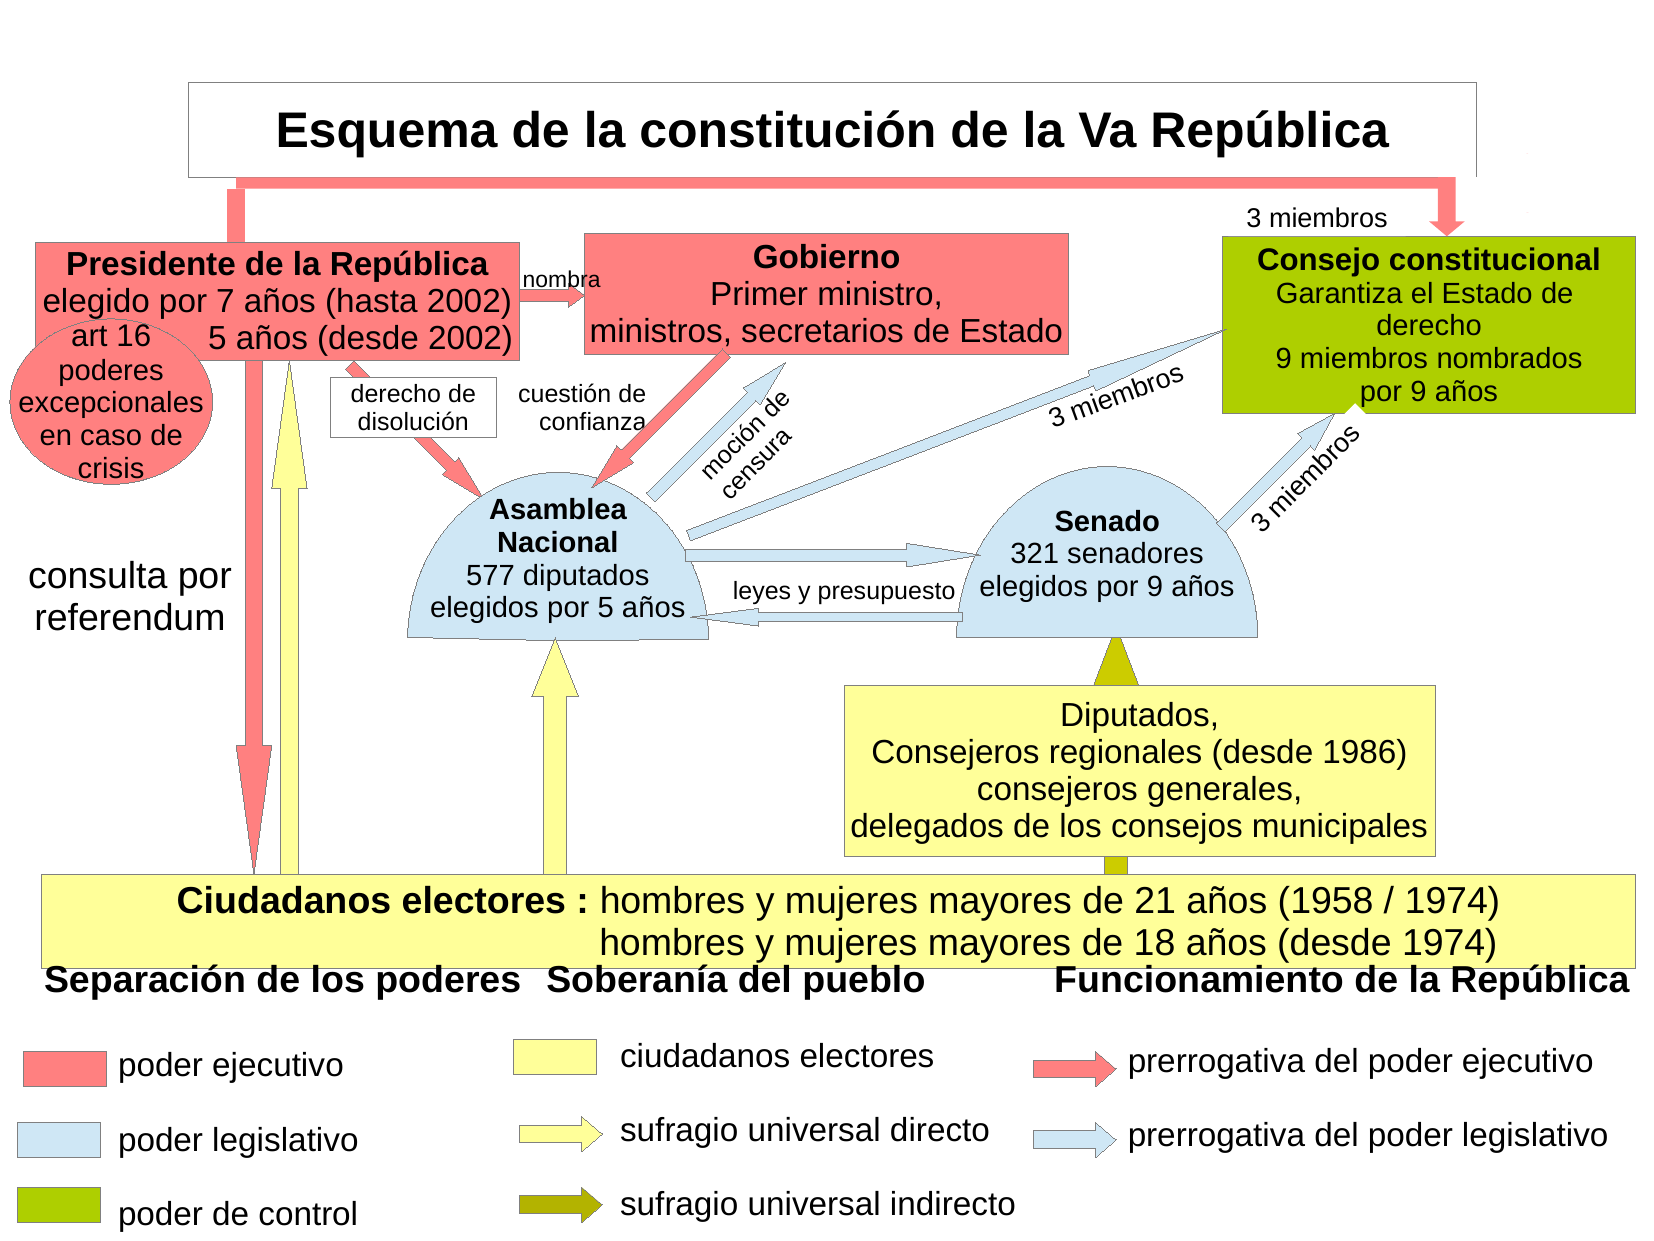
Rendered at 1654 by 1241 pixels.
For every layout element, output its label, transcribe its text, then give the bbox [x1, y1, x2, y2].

text_box 3 miembros [1027, 348, 1206, 443]
text_box Funcionamiento de la República prerrogativa del poder ejecutivo prerrogativa del poder legislativo [1039, 950, 1654, 1163]
text_box 3 miembros [1229, 403, 1381, 554]
text_box [1104, 857, 1128, 874]
text_box [236, 153, 1630, 237]
text_box Presidente de la República elegido por 7 años (hasta 2002) 5 años (desde 2002) [35, 242, 520, 361]
text_box art 16 poderes excepcionales en caso de crisis [9, 318, 213, 485]
text_box [519, 1187, 603, 1223]
text_box [513, 1039, 597, 1075]
text_box [345, 361, 371, 377]
text_box moción de censura [686, 361, 837, 513]
text_box 3 miembros [1228, 200, 1406, 237]
text_box [271, 360, 308, 875]
text_box Esquema de la constitución de la Va República [188, 82, 1477, 178]
text_box Ciudadanos electores : hombres y mujeres mayores de 21 años (1958 / 1974) hombres y mujeres mayores de 18 años (desde 1974) [41, 874, 1636, 950]
text_box [9, 980, 107, 1241]
text_box leyes y presupuesto [744, 572, 945, 609]
text_box [1093, 638, 1139, 685]
text_box [236, 360, 272, 875]
text_box [1216, 413, 1335, 532]
text_box derecho de disolución [330, 377, 497, 438]
text_box [1033, 1051, 1117, 1087]
text_box Asamblea Nacional 577 diputados elegidos por 5 años [407, 472, 709, 641]
text_box [1033, 1122, 1117, 1158]
text_box Diputados, Consejeros regionales (desde 1986) consejeros generales, delegados de los consejos municipales [844, 685, 1436, 857]
text_box consulta por referendum [35, 531, 225, 662]
text_box [686, 329, 1227, 541]
text_box [591, 348, 731, 488]
text_box [519, 301, 577, 308]
text_box Consejo constitucional Garantiza el Estado de derecho 9 miembros nombrados por 9 años [1222, 236, 1636, 414]
text_box [531, 637, 579, 875]
text_box Gobierno Primer ministro, ministros, secretarios de Estado [584, 233, 1069, 355]
text_box [414, 438, 482, 497]
text_box [519, 1116, 603, 1152]
text_box [538, 1163, 1654, 1241]
text_box [646, 362, 786, 502]
text_box cuestión de confianza [497, 377, 662, 438]
text_box [690, 608, 963, 627]
text_box Soberanía del pueblo ciudadanos electores sufragio universal directo sufragio universal indirecto [531, 950, 1134, 1233]
text_box Senado 321 senadores elegidos por 9 años [956, 466, 1258, 638]
text_box [685, 543, 981, 567]
text_box Separación de los poderes poder ejecutivo poder legislativo poder de control [29, 950, 538, 1241]
text_box nombra [507, 259, 626, 301]
